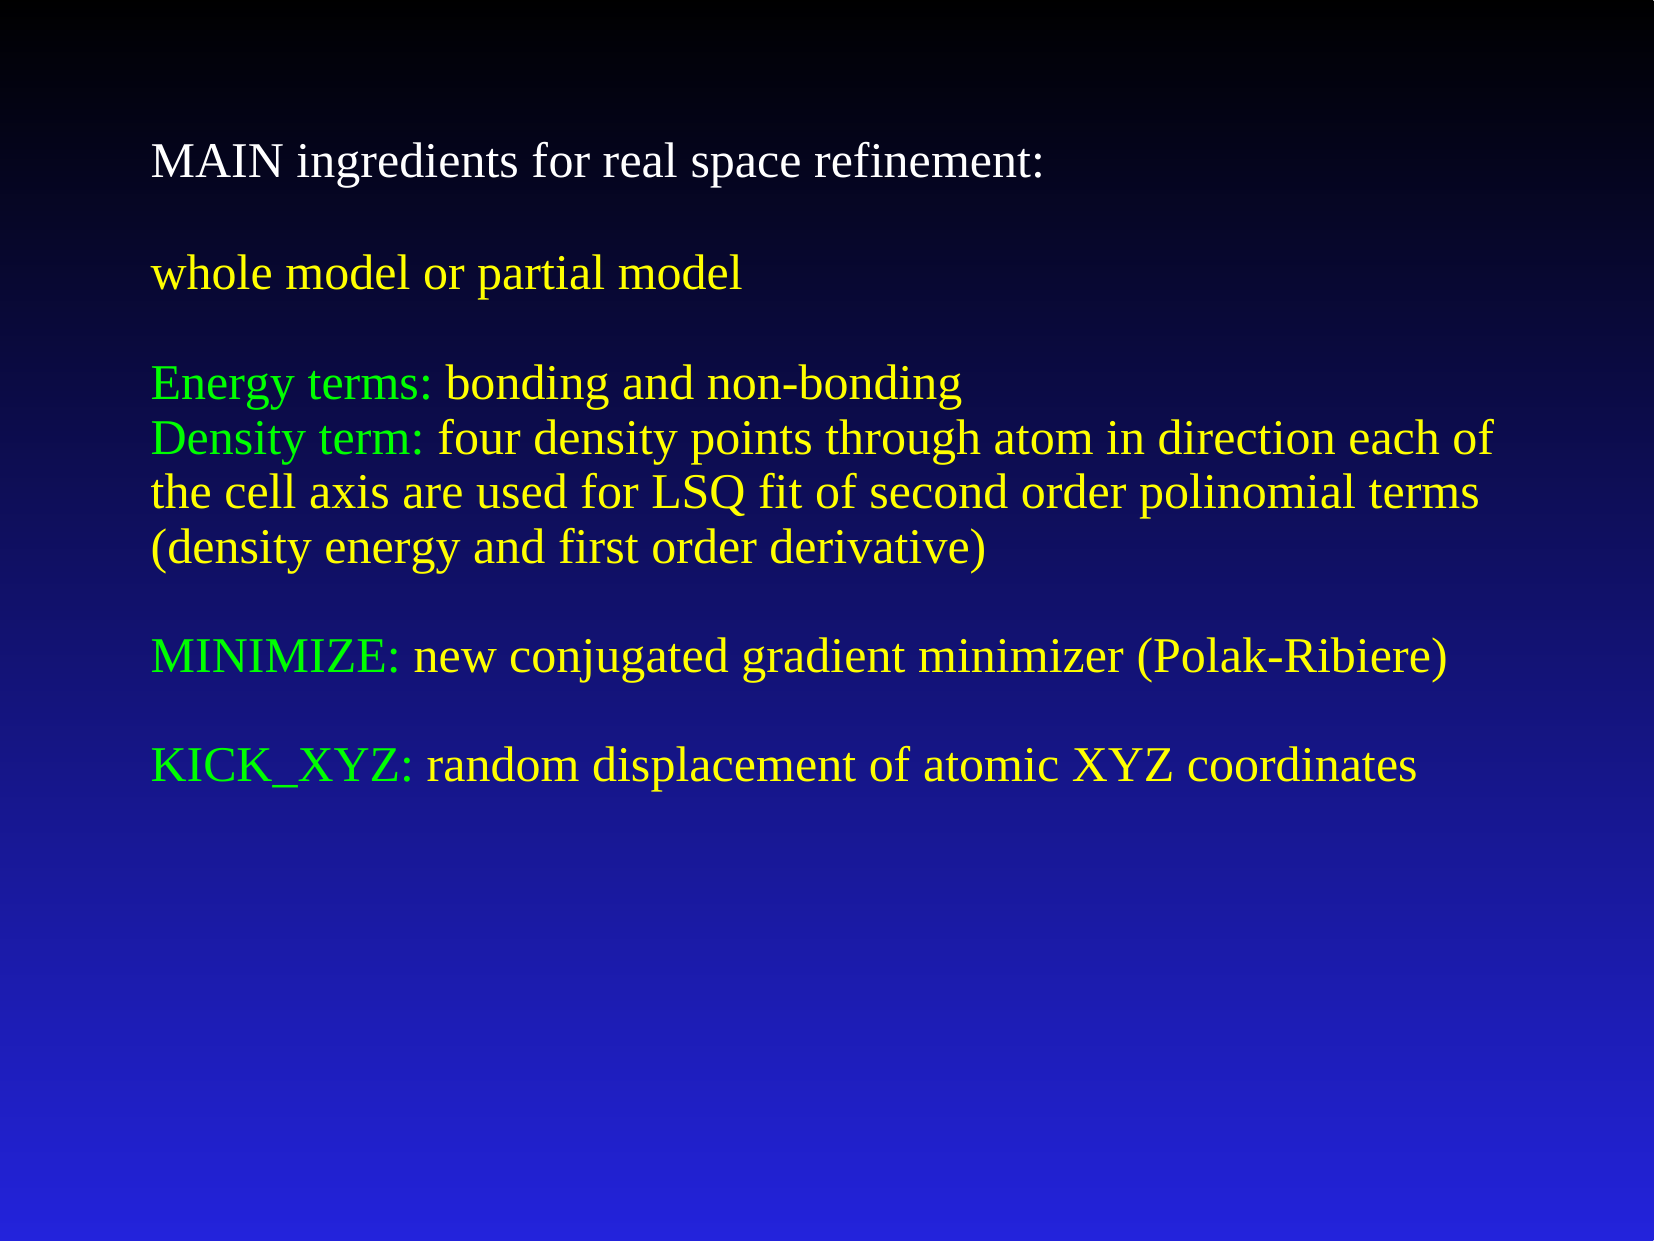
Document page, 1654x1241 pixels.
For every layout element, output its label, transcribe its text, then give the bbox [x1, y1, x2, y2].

text_box MAIN ingredients for real space refinement: whole model or partial model Energy terms: bonding and non-bonding Density term: four density points through atom in direction each of the cell axis are used for LSQ fit of second order polinomial terms (density energy and first order derivative)‏ MINIMIZE: new conjugated gradient minimizer (Polak-Ribiere)‏ KICK_XYZ: random displacement of atomic XYZ coordinates [135, 125, 1576, 1026]
